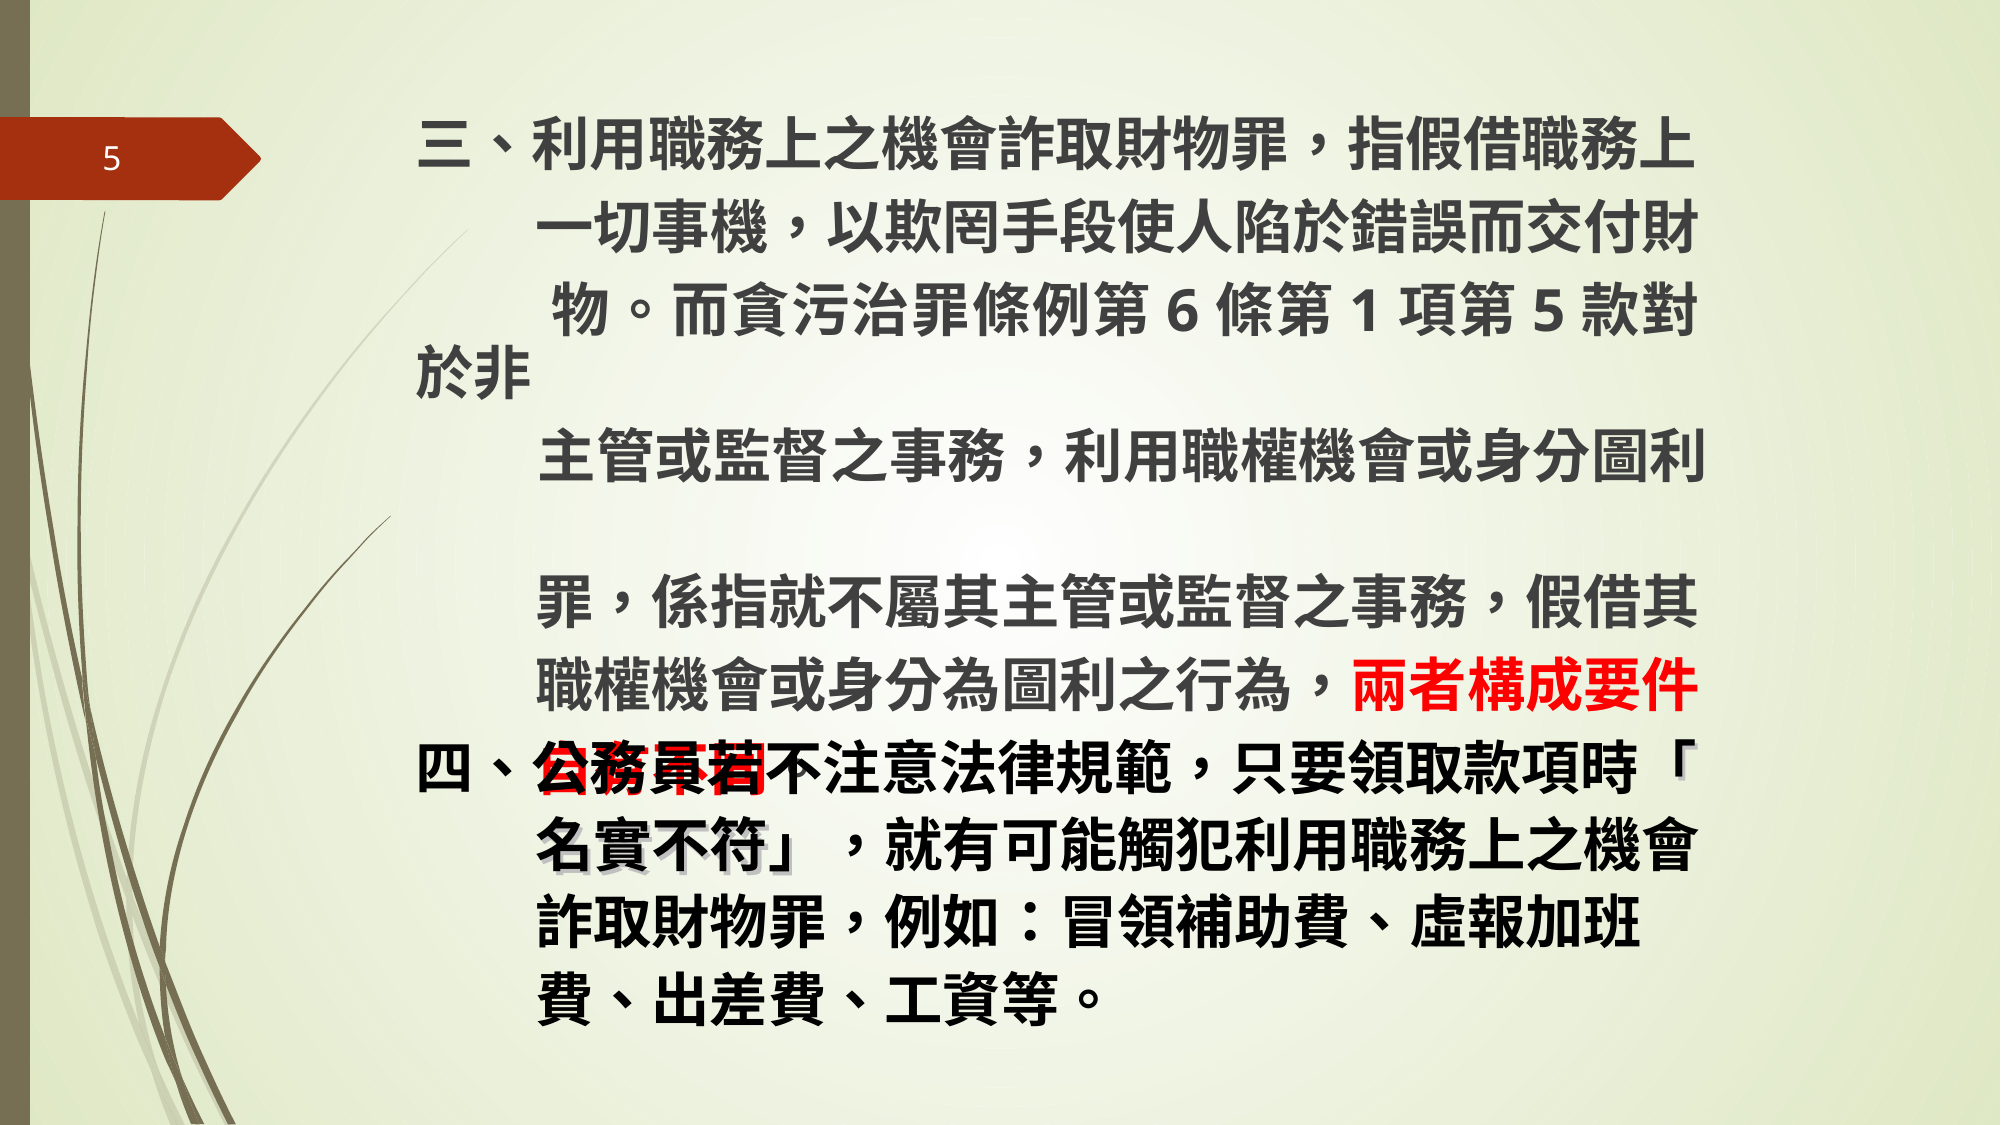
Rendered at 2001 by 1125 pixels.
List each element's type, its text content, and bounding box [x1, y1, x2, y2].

list 三、利用職務上之機會詐取財物罪，指假借職務上 一切事機，以欺罔手段使人陷於錯誤而交付財 物。而貪污治罪條例第6條第1項第5款對於非 主管或監督之事務，利用職權機會或身分圖利 罪，係指就不屬其主管或監督之事務，假借其 職權機會或身分為圖利之行為，兩者構成要件 自有不同。 [400, 64, 1724, 590]
text_box [87, 129, 216, 190]
text_box 四、公務員若不注意法律規範，只要領取款項時「 名實不符」，就有可能觸犯利用職務上之機會 詐取財物罪，例如：冒領補助費、虛報加班 費、出差費、工資等。 [400, 590, 1724, 1125]
